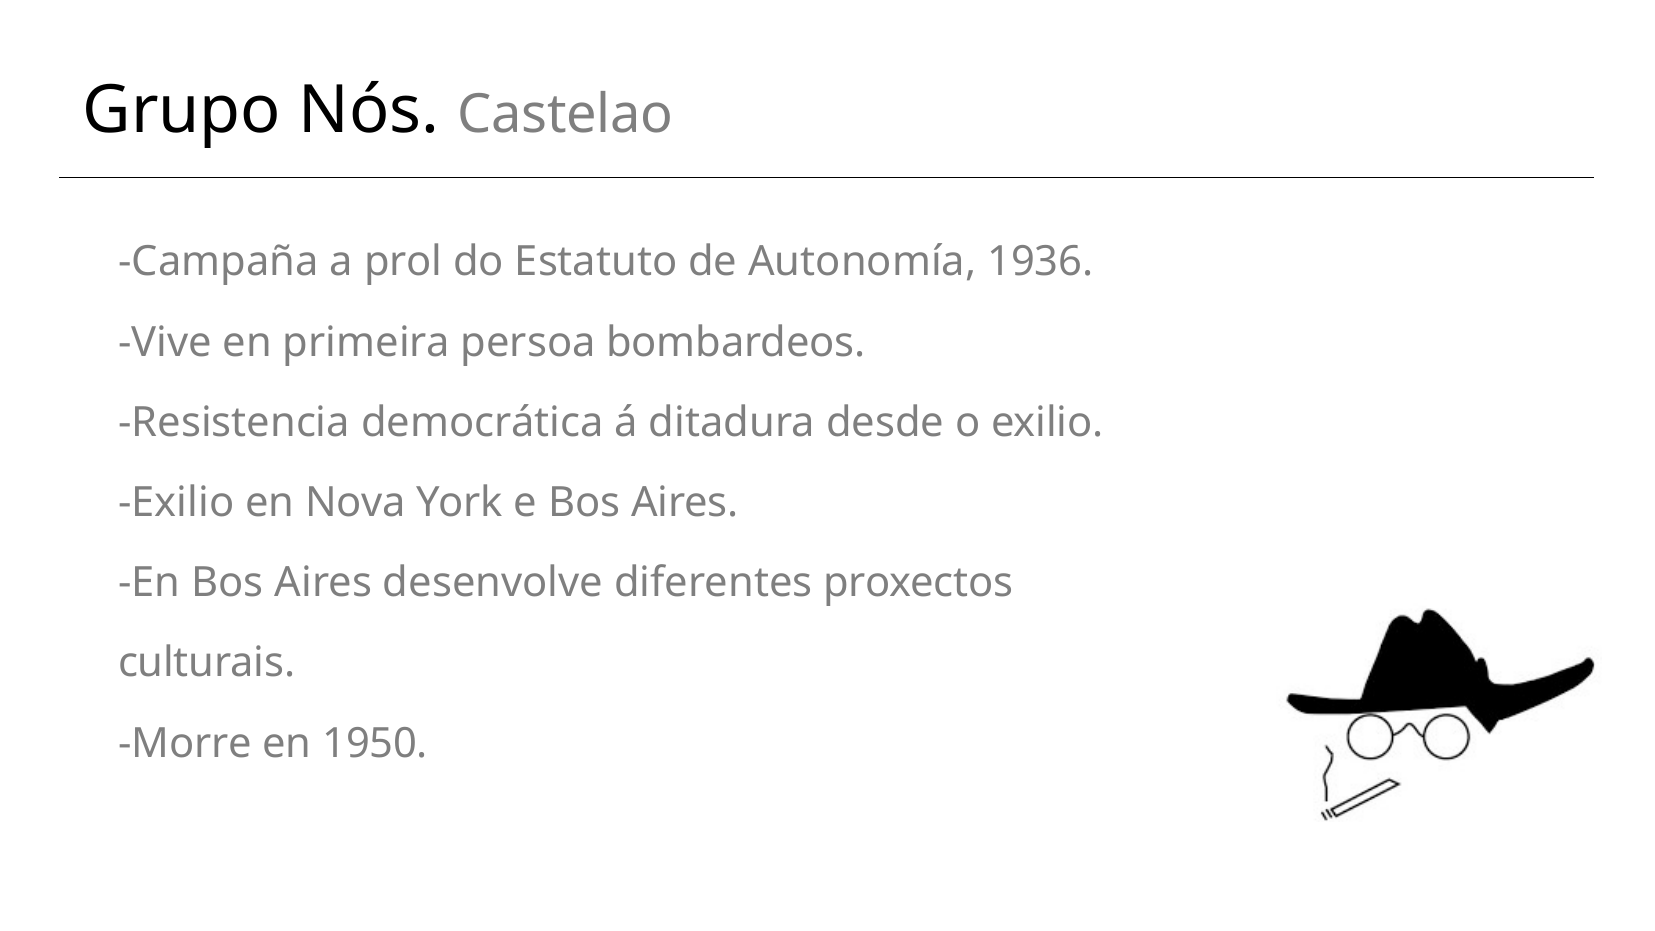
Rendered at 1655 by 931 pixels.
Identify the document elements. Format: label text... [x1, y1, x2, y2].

picture [1276, 598, 1602, 822]
title Grupo Nós. Castelao [80, 63, 1256, 167]
text_box -Campaña a prol do Estatuto de Autonomía, 1936. -Vive en primeira persoa bombardeos. -Resistencia democrática á ditadura desde o exilio. -Exilio en Nova York e Bos Aires. -En Bos Aires desenvolve diferentes proxectos culturais. -Morre en 1950. [115, 232, 1188, 766]
